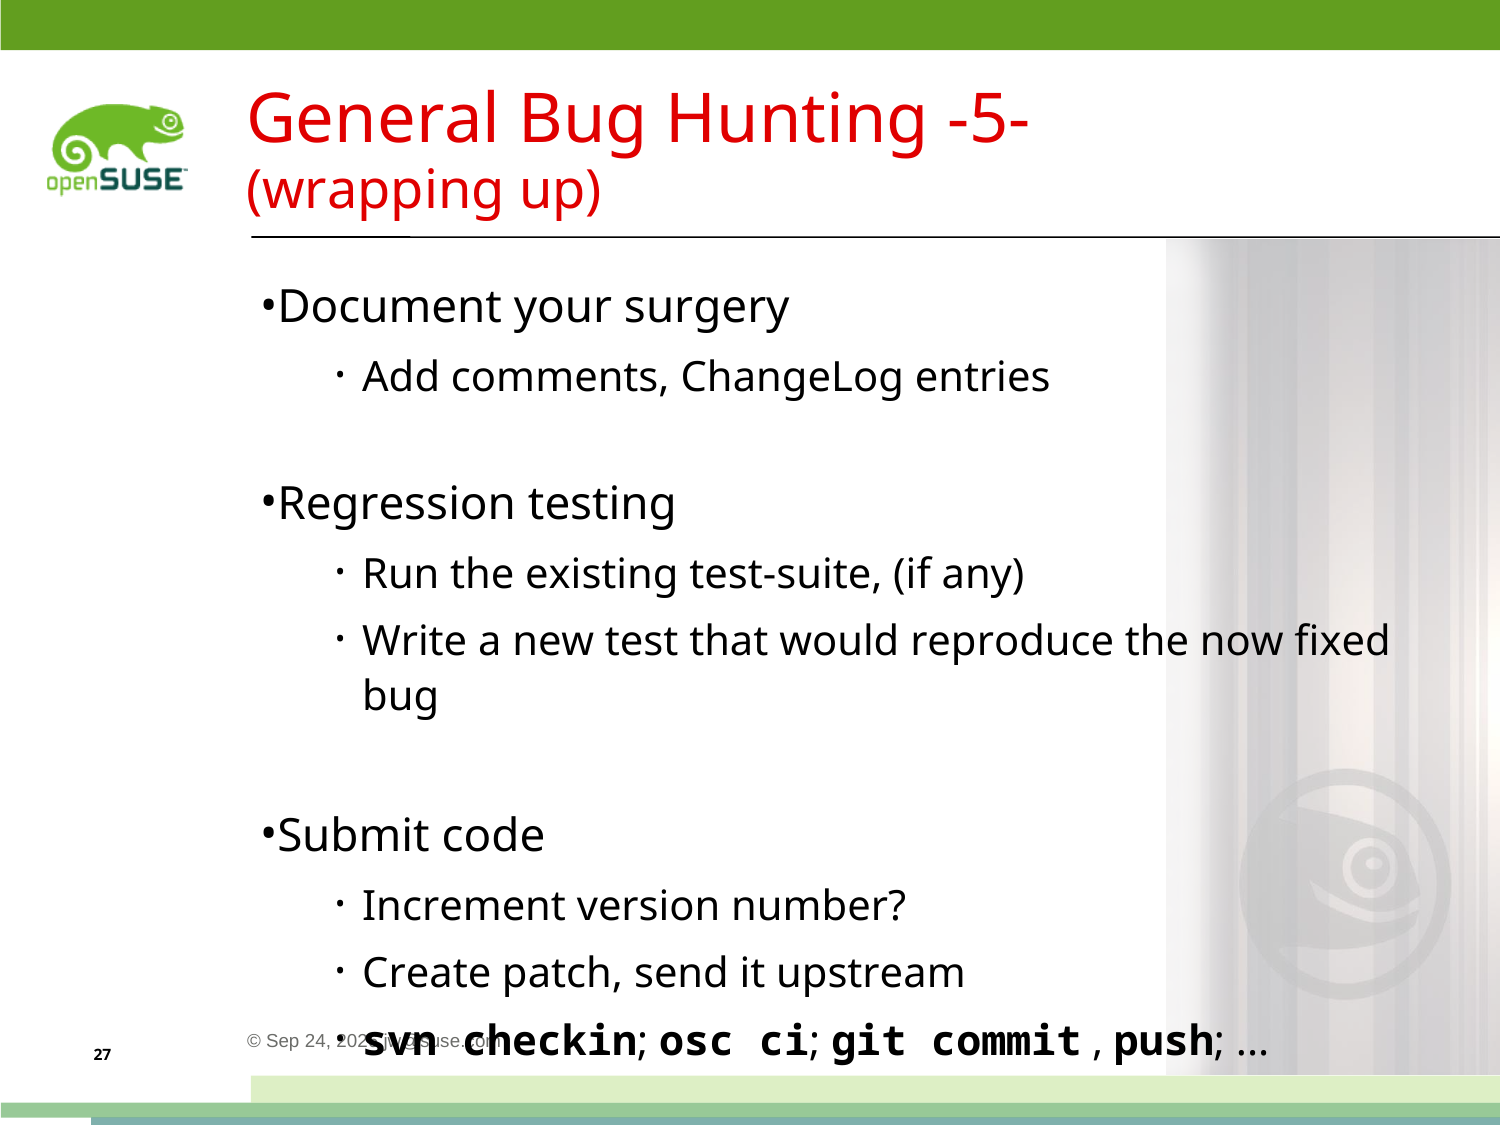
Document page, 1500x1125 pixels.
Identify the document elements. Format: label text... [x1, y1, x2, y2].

list Document your surgery Add comments, ChangeLog entries Regression testing Run the existing test-suite, (if any) Write a new test that would reproduce the now fixed bug Submit code Increment version number? Create patch, send it upstream svn checkin; osc ci; git commit , push; ... [245, 267, 1459, 1026]
title General Bug Hunting -5- (wrapping up) [246, 60, 1409, 239]
picture [47, 104, 188, 197]
picture [1166, 239, 1500, 1075]
picture [1166, 1039, 1178, 1050]
